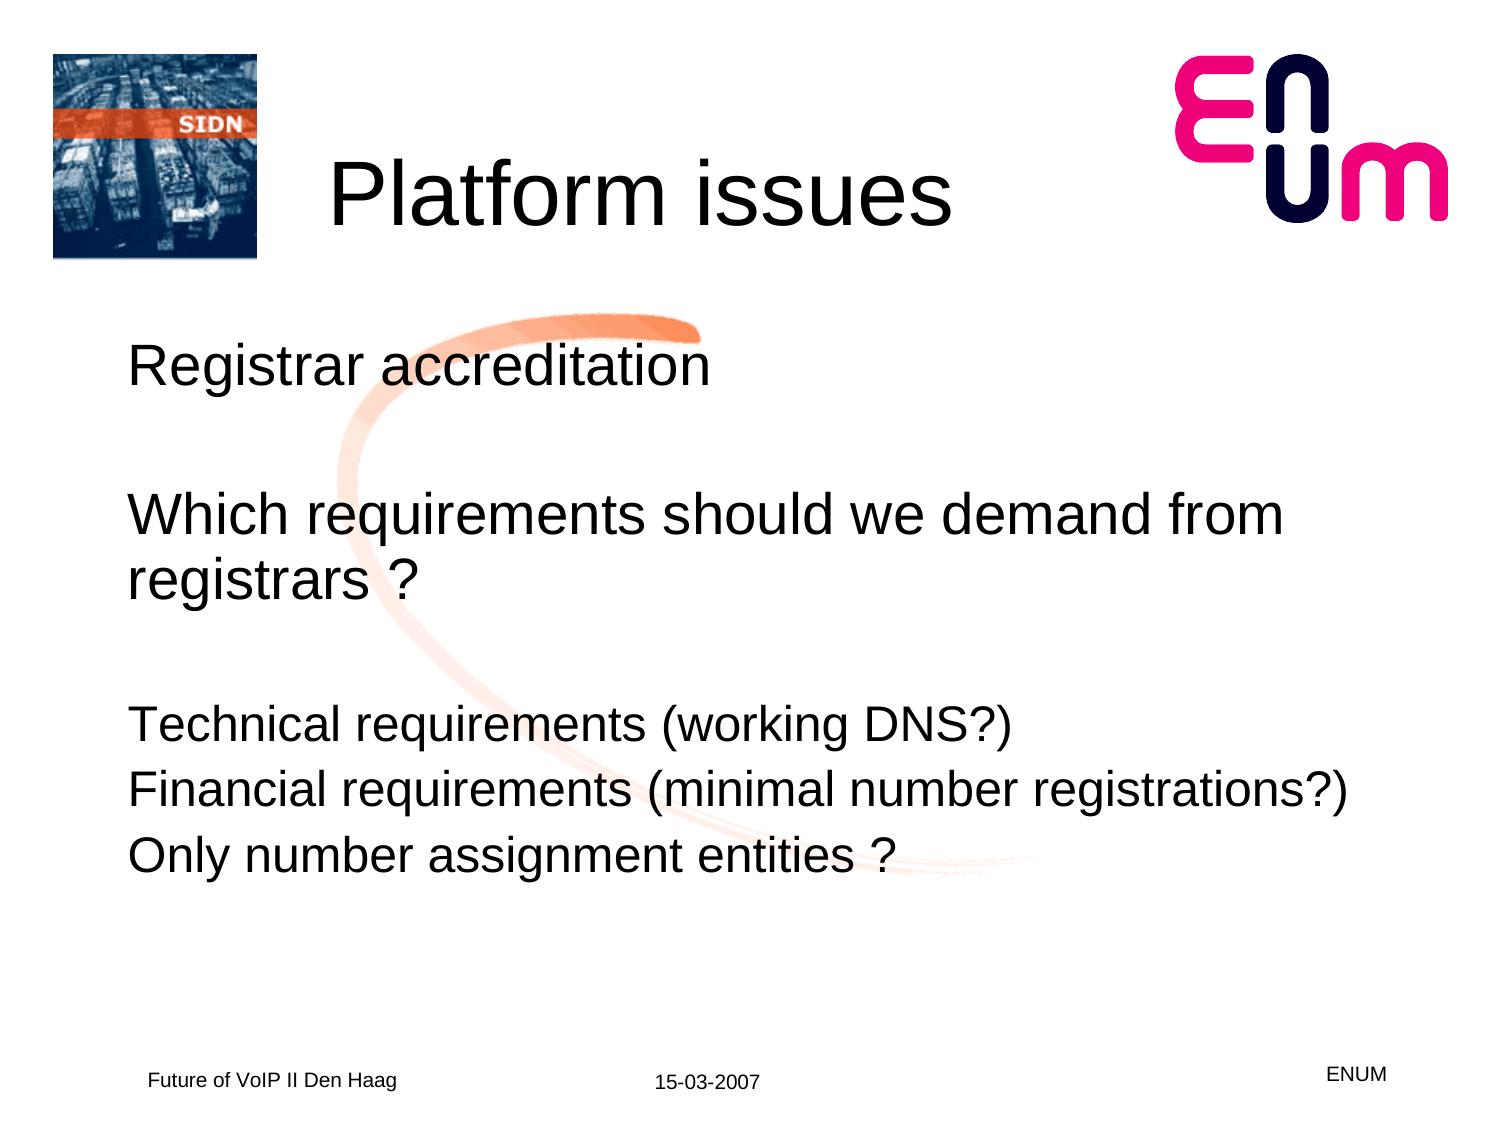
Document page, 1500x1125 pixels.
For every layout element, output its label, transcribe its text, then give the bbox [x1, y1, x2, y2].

picture [53, 0, 1448, 324]
picture [112, 1000, 1371, 1120]
title Platform issues [312, 99, 1382, 288]
list Registrar accreditation Which requirements should we demand from registrars ? Technical requirements (working DNS?) Financial requirements (minimal number registrations?) Only number assignment entities ? [112, 324, 1382, 1000]
